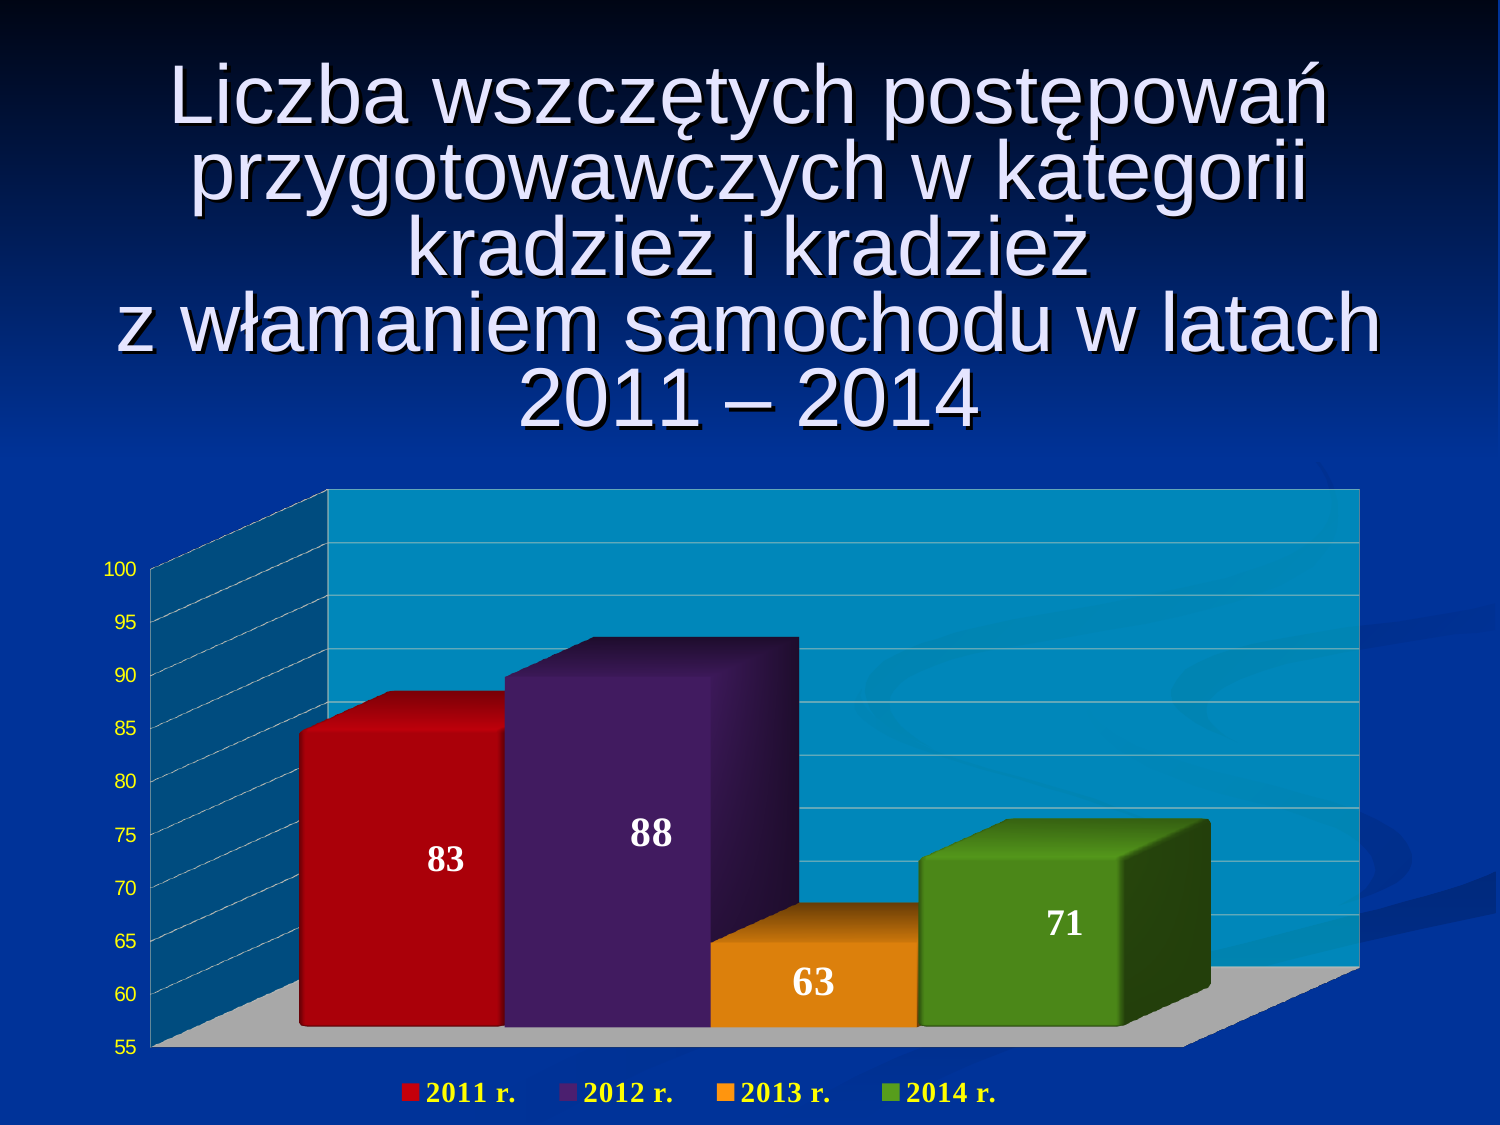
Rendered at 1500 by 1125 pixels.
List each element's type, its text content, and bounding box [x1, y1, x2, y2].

title Liczba wszczętych postępowań przygotowawczych w kategorii kradzież i kradzież z włamaniem samochodu w latach 2011 – 2014 [75, 21, 1424, 256]
chart [35, 460, 1441, 1125]
